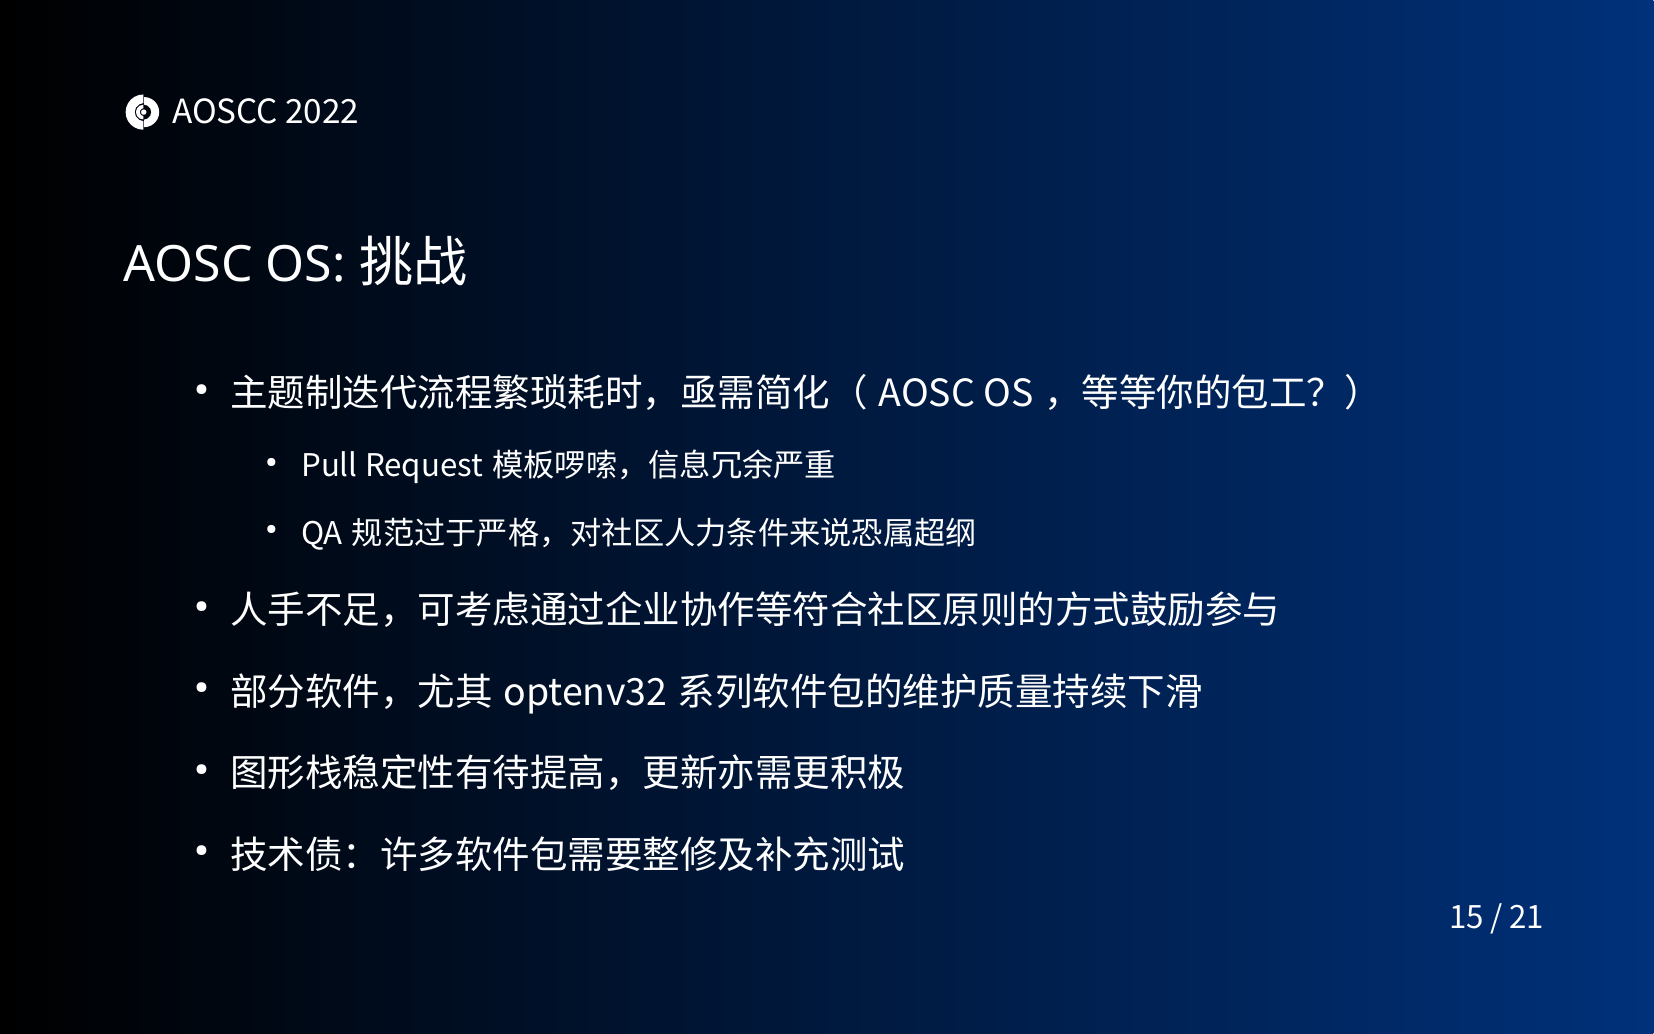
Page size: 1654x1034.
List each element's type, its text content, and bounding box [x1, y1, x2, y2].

picture [118, 88, 167, 136]
text_box 主题制迭代流程繁琐耗时，亟需简化（AOSC OS，等等你的包工？） Pull Request模板啰嗦，信息冗余严重 QA规范过于严格，对社区人力条件来说恐属超纲 人手不足，可考虑通过企业协作等符合社区原则的方式鼓励参与 部分软件，尤其optenv32系列软件包的维护质量持续下滑 图形栈稳定性有待提高，更新亦需更积极 技术债：许多软件包需要整修及补充测试 [124, 336, 1536, 879]
text_box AOSCC 2022 [172, 84, 1654, 134]
subtitle AOSC OS:挑战 [124, 218, 1536, 297]
text_box <编号> / 21 [1086, 885, 1560, 957]
